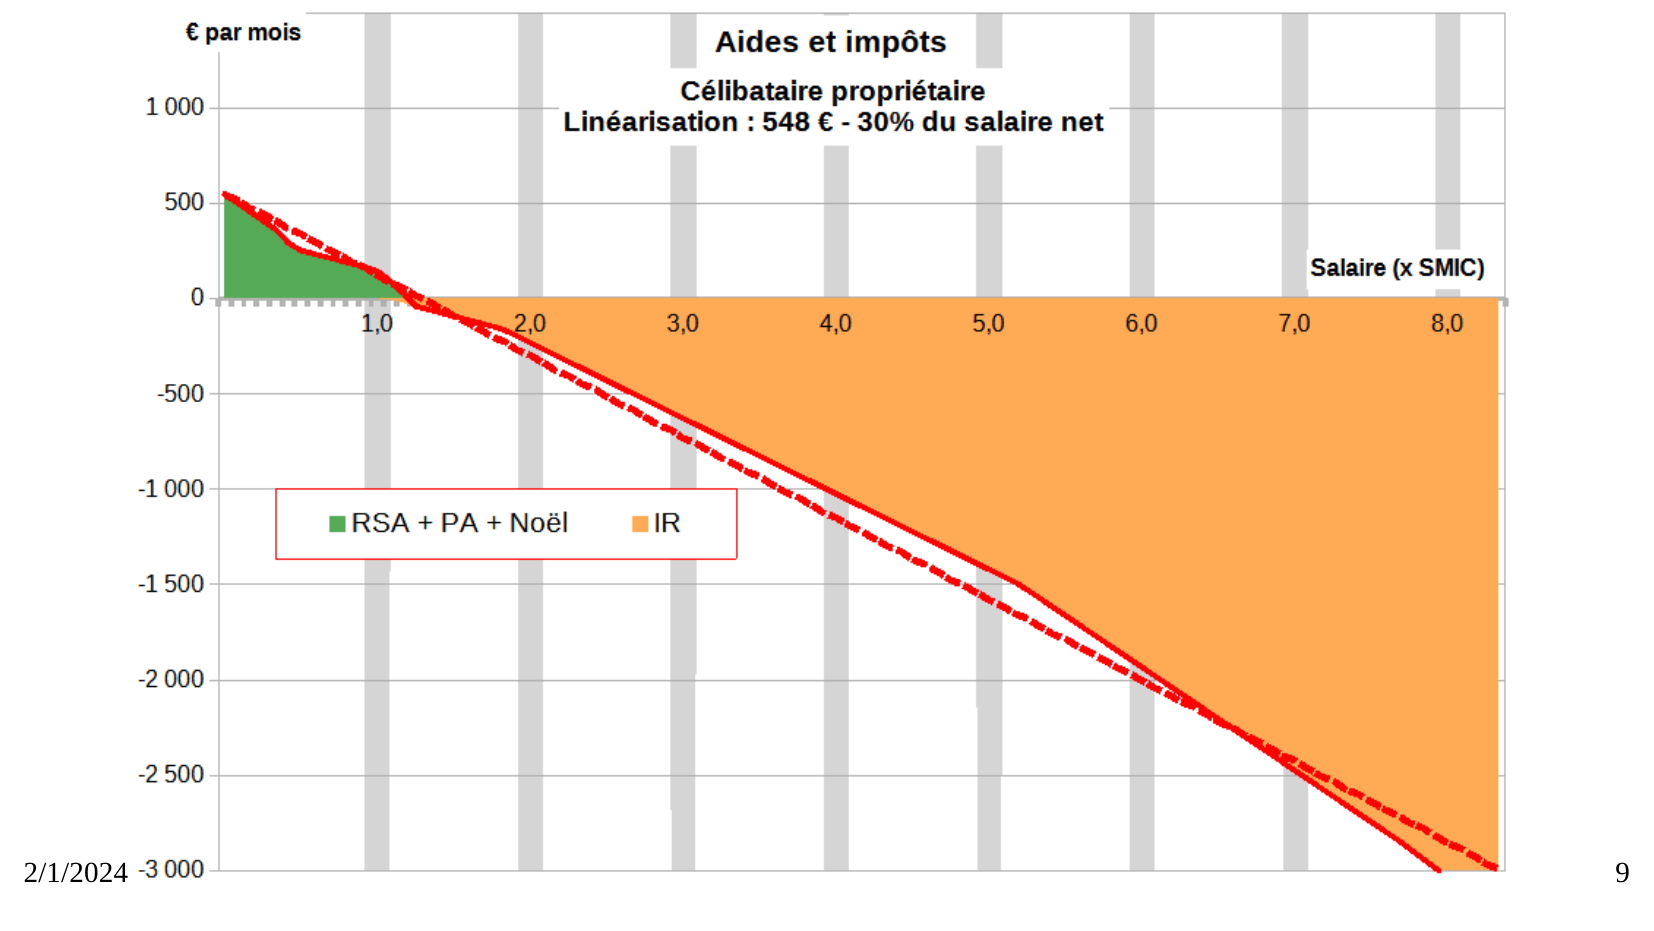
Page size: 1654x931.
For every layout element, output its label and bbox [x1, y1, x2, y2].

picture [138, 1, 1522, 888]
